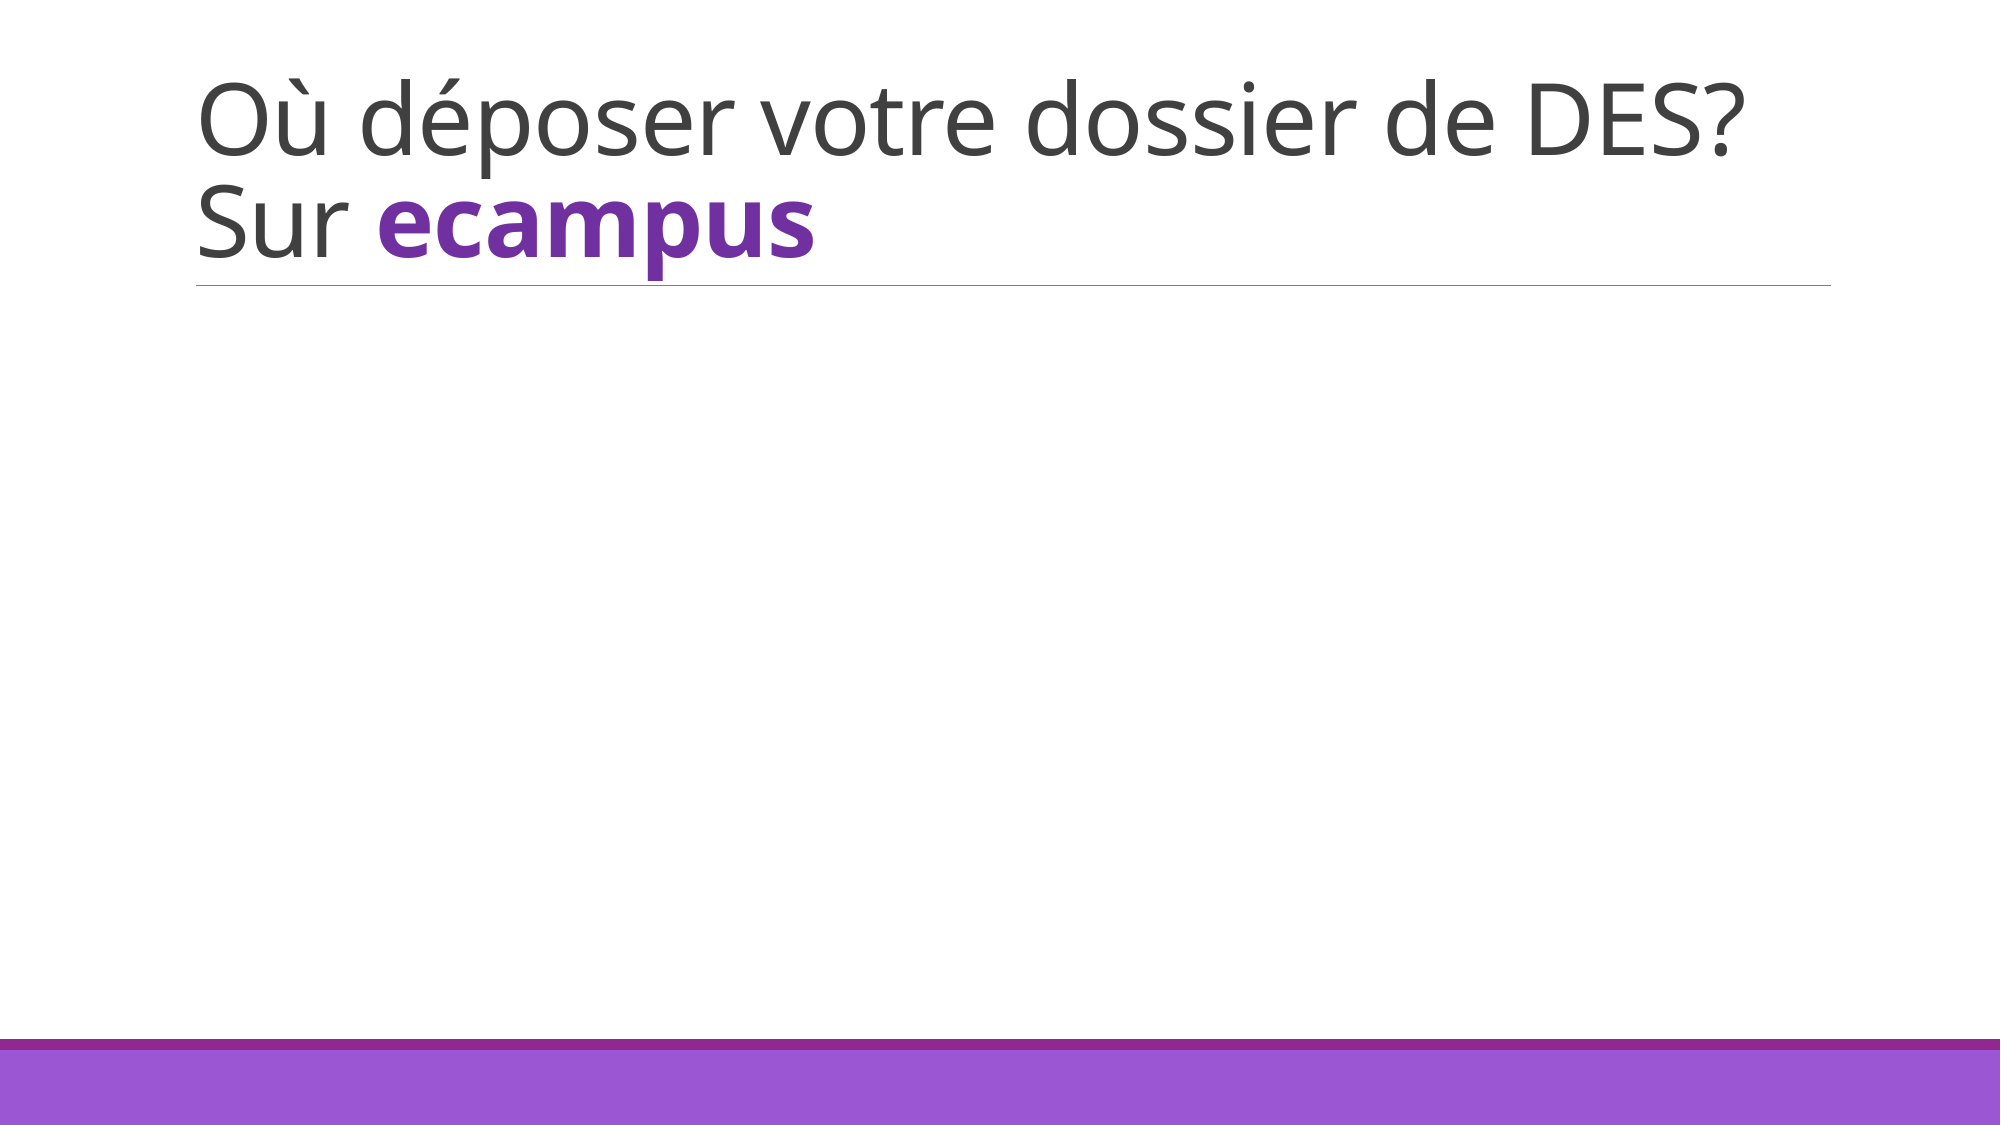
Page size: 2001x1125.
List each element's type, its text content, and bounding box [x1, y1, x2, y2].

title Où déposer votre dossier de DES? Sur ecampus [180, 47, 1831, 286]
